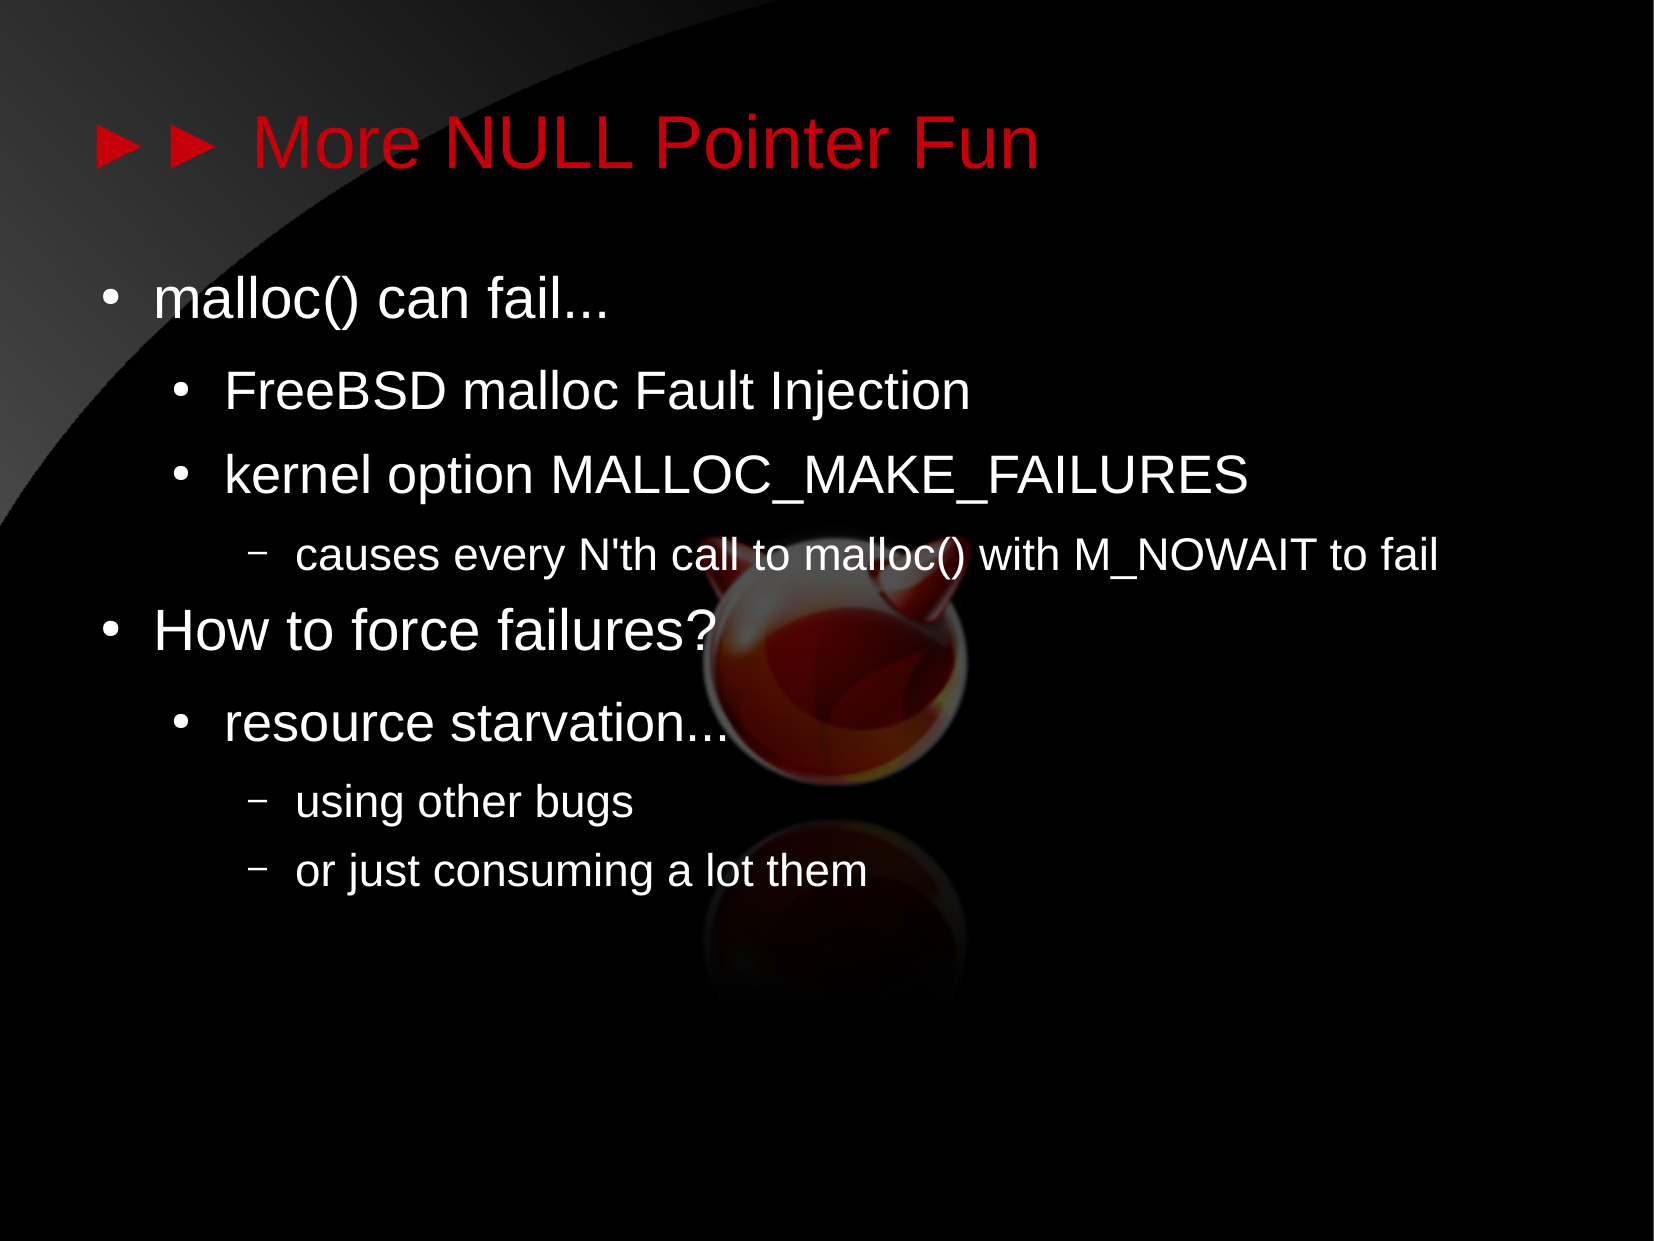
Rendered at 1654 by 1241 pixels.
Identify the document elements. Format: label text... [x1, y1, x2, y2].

picture [0, 0, 1654, 1241]
title ►► More NULL Pointer Fun [82, 49, 1571, 237]
list malloc() can fail... FreeBSD malloc Fault Injection kernel option MALLOC_MAKE_FAILURES causes every N'th call to malloc() with M_NOWAIT to fail How to force failures? resource starvation... using other bugs or just consuming a lot them [82, 265, 1571, 1152]
